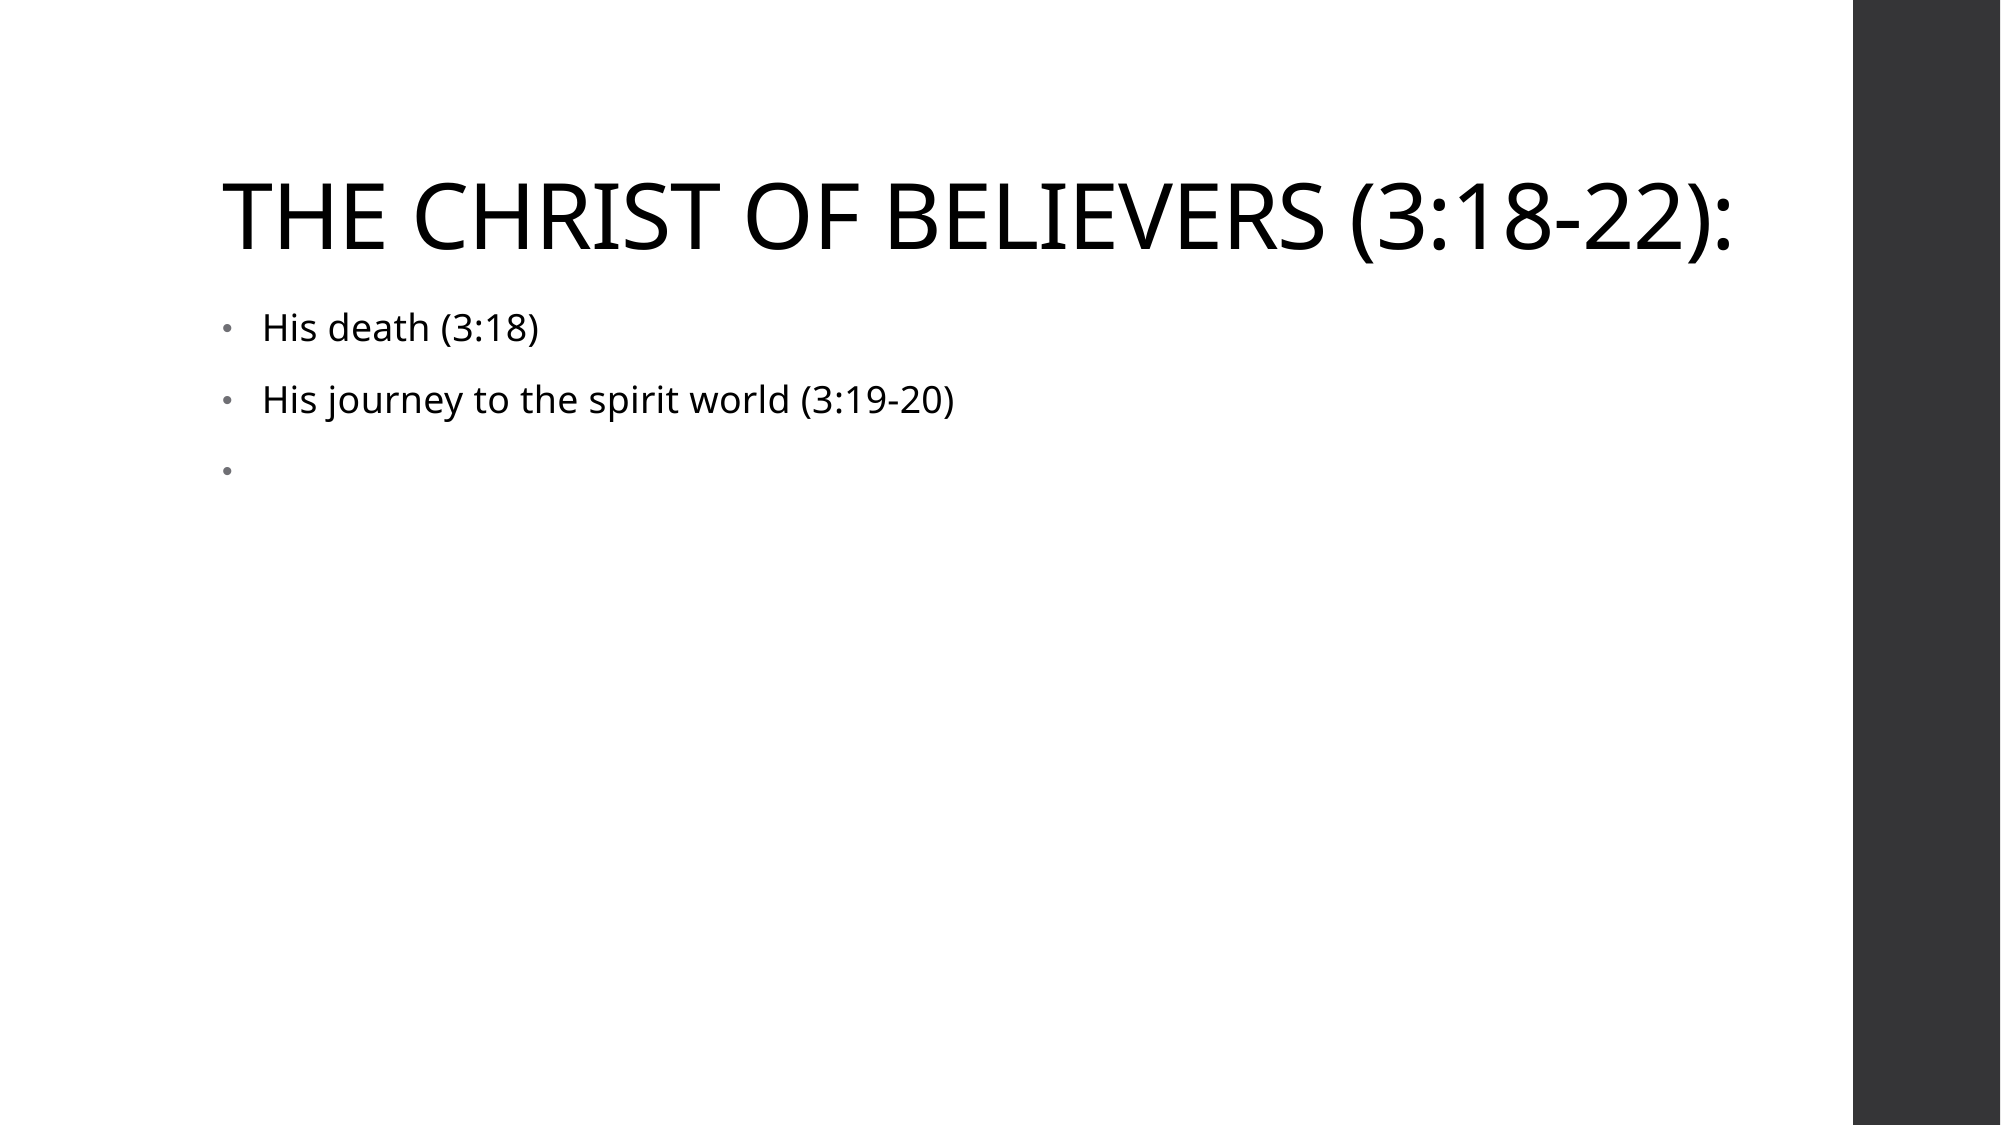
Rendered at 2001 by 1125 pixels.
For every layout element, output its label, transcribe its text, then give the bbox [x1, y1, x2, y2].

title THE CHRIST OF BELIEVERS (3:18-22): [206, 60, 1797, 278]
list His death (3:18) His journey to the spirit world (3:19-20) [206, 299, 1617, 1014]
